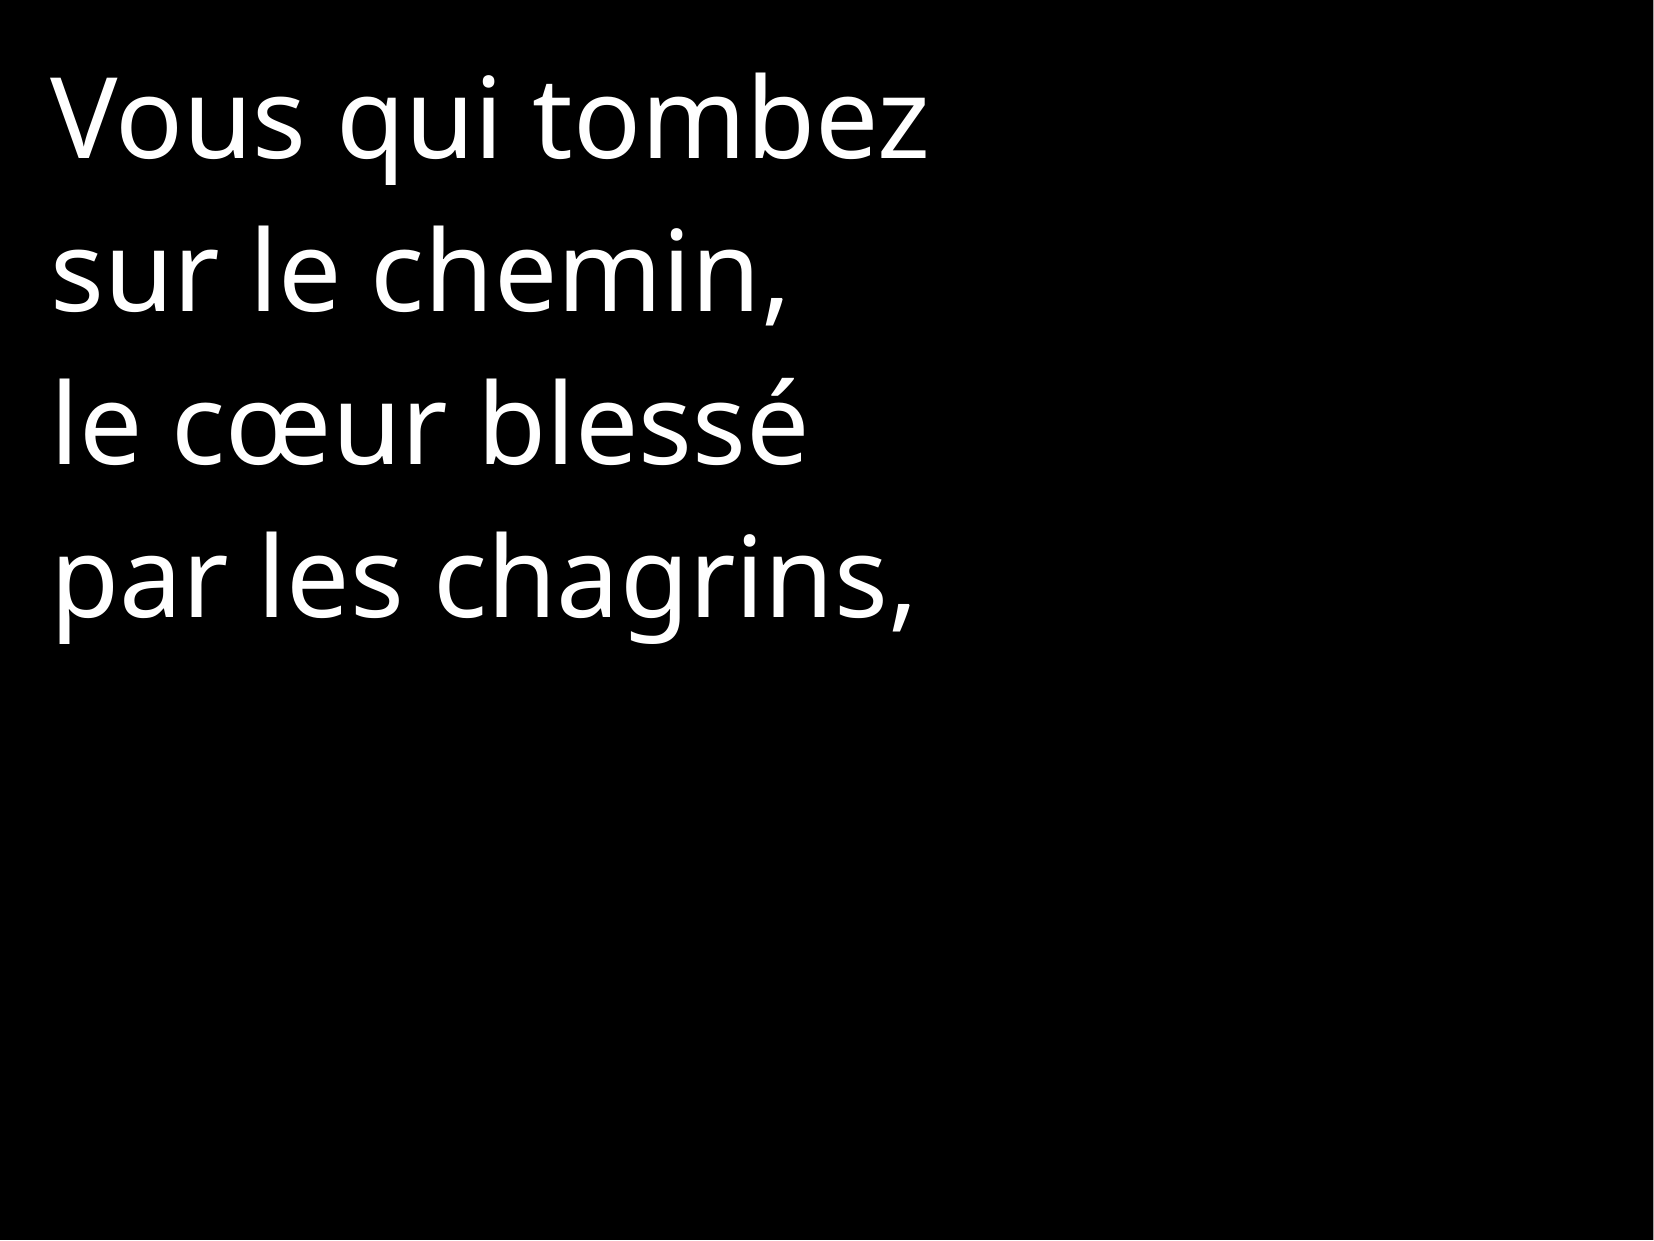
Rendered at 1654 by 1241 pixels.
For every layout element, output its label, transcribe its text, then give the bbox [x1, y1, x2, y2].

text_box Vous qui tombez sur le chemin, le cœur blessé par les chagrins, [35, 30, 1477, 1111]
